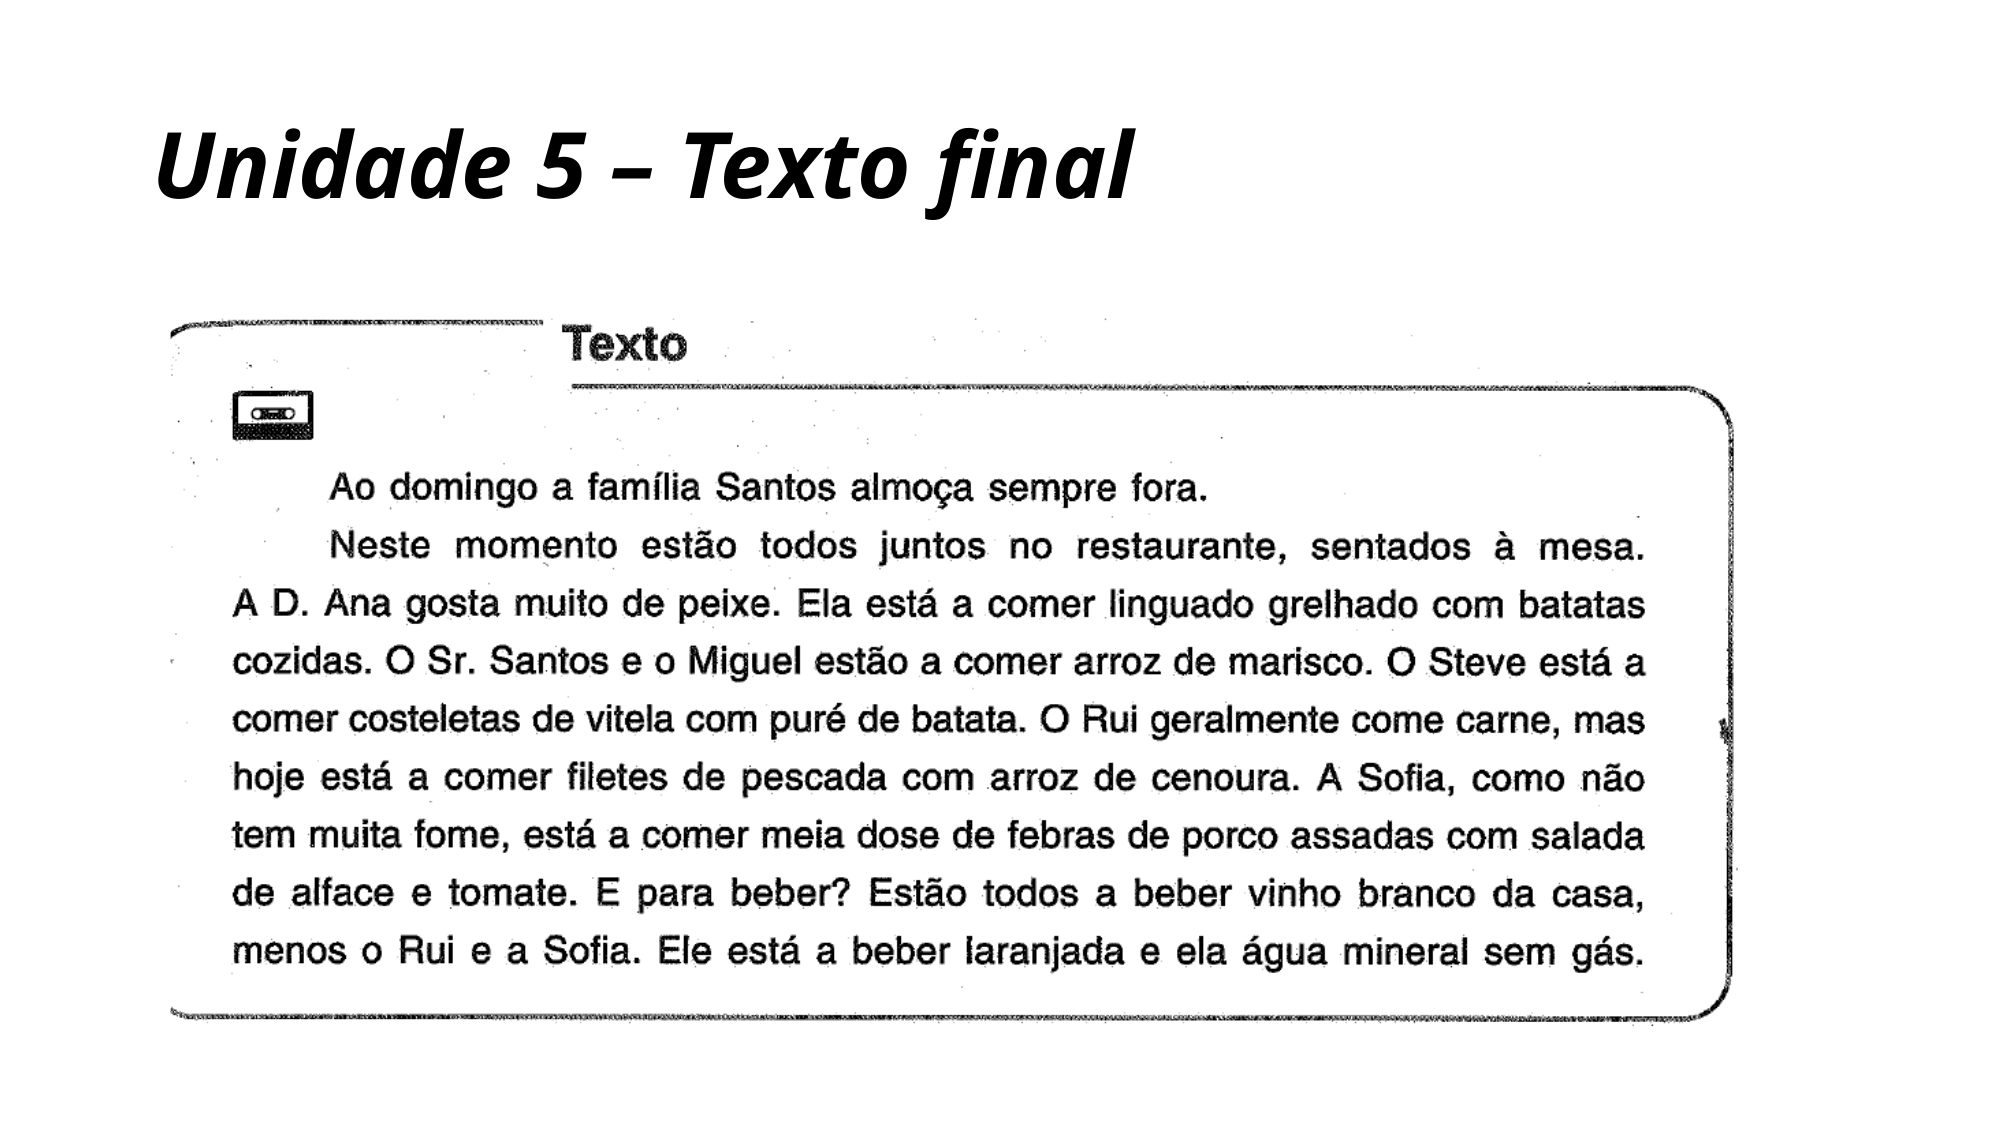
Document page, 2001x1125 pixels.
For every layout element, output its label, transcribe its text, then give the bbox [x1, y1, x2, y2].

picture [170, 316, 1767, 1051]
title Unidade 5 – Texto final [137, 59, 1863, 278]
